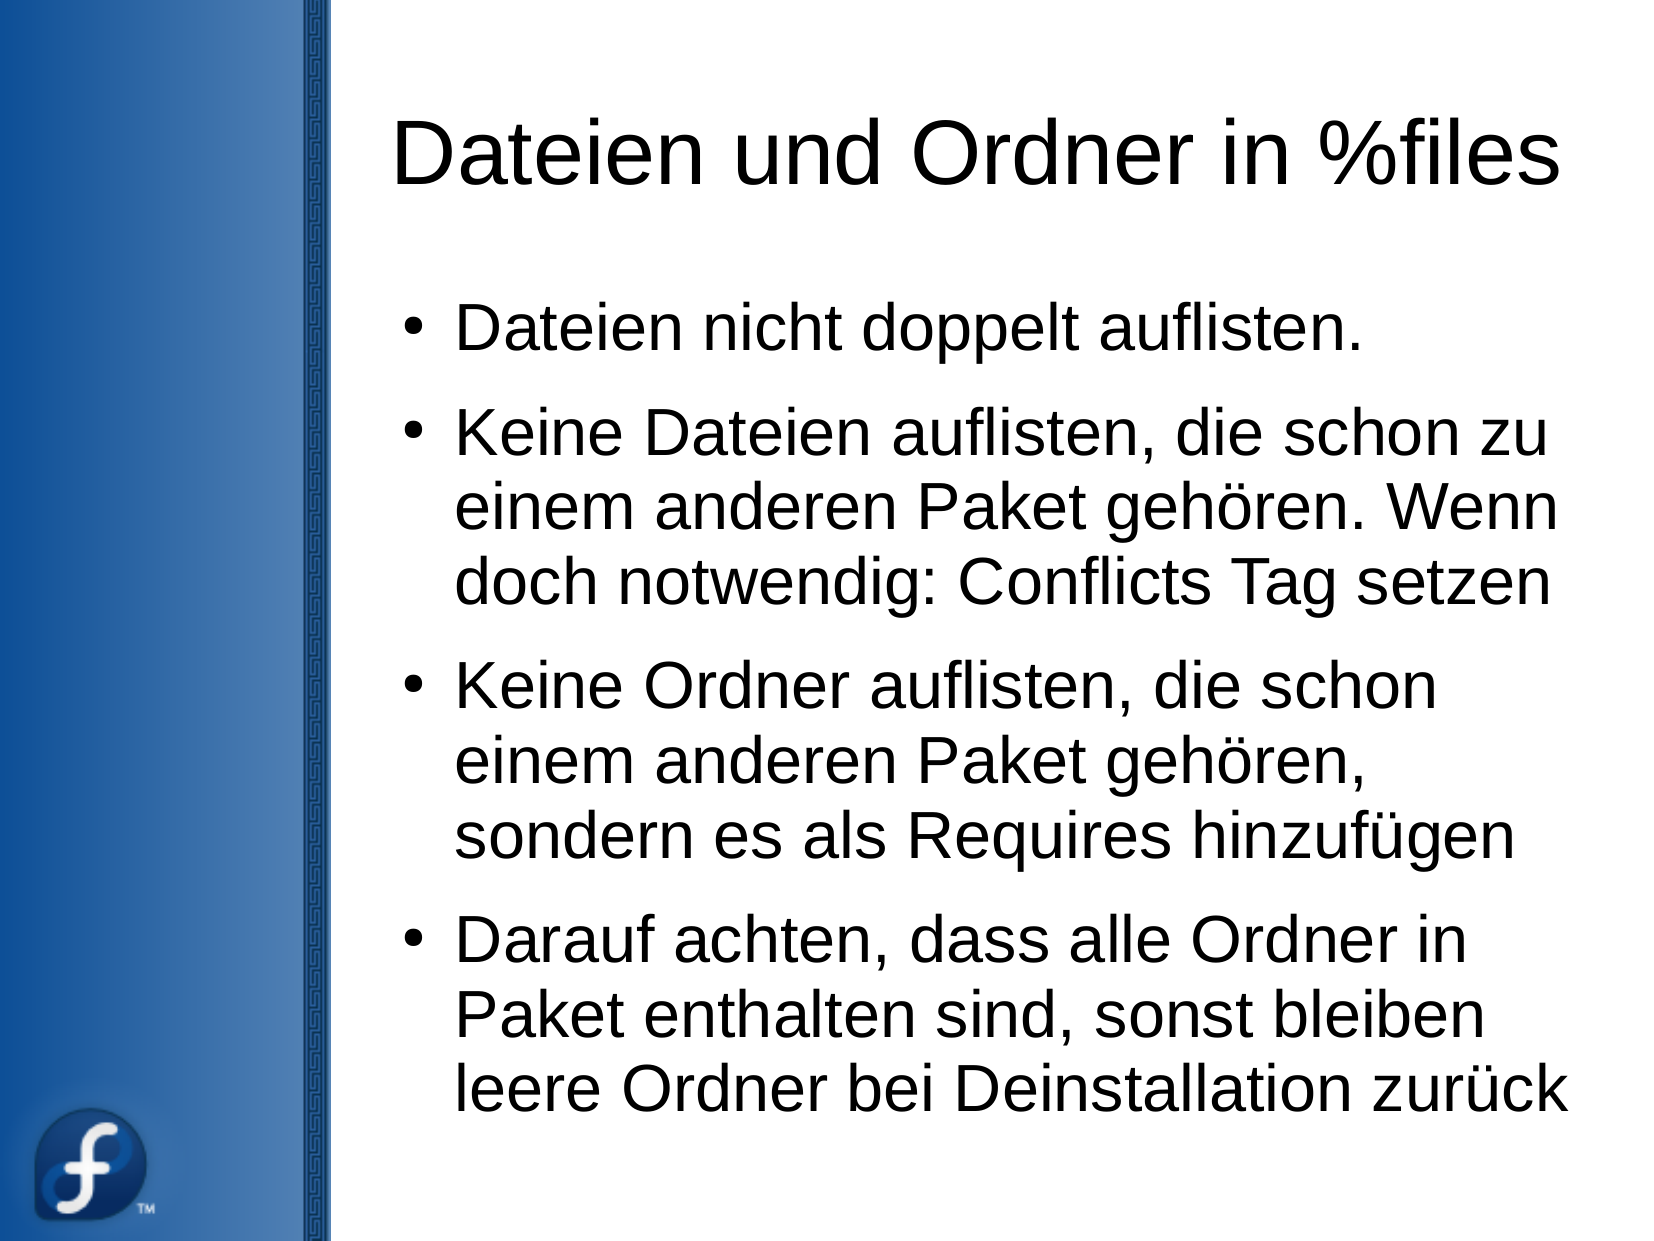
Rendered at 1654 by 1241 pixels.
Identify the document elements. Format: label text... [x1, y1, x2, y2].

title Dateien und Ordner in %files [383, 56, 1571, 250]
picture [0, 0, 331, 1241]
list Dateien nicht doppelt auflisten. Keine Dateien auflisten, die schon zu einem anderen Paket gehören. Wenn doch notwendig: Conflicts Tag setzen Keine Ordner auflisten, die schon einem anderen Paket gehören, sondern es als Requires hinzufügen Darauf achten, dass alle Ordner in Paket enthalten sind, sonst bleiben leere Ordner bei Deinstallation zurück [383, 290, 1571, 1127]
